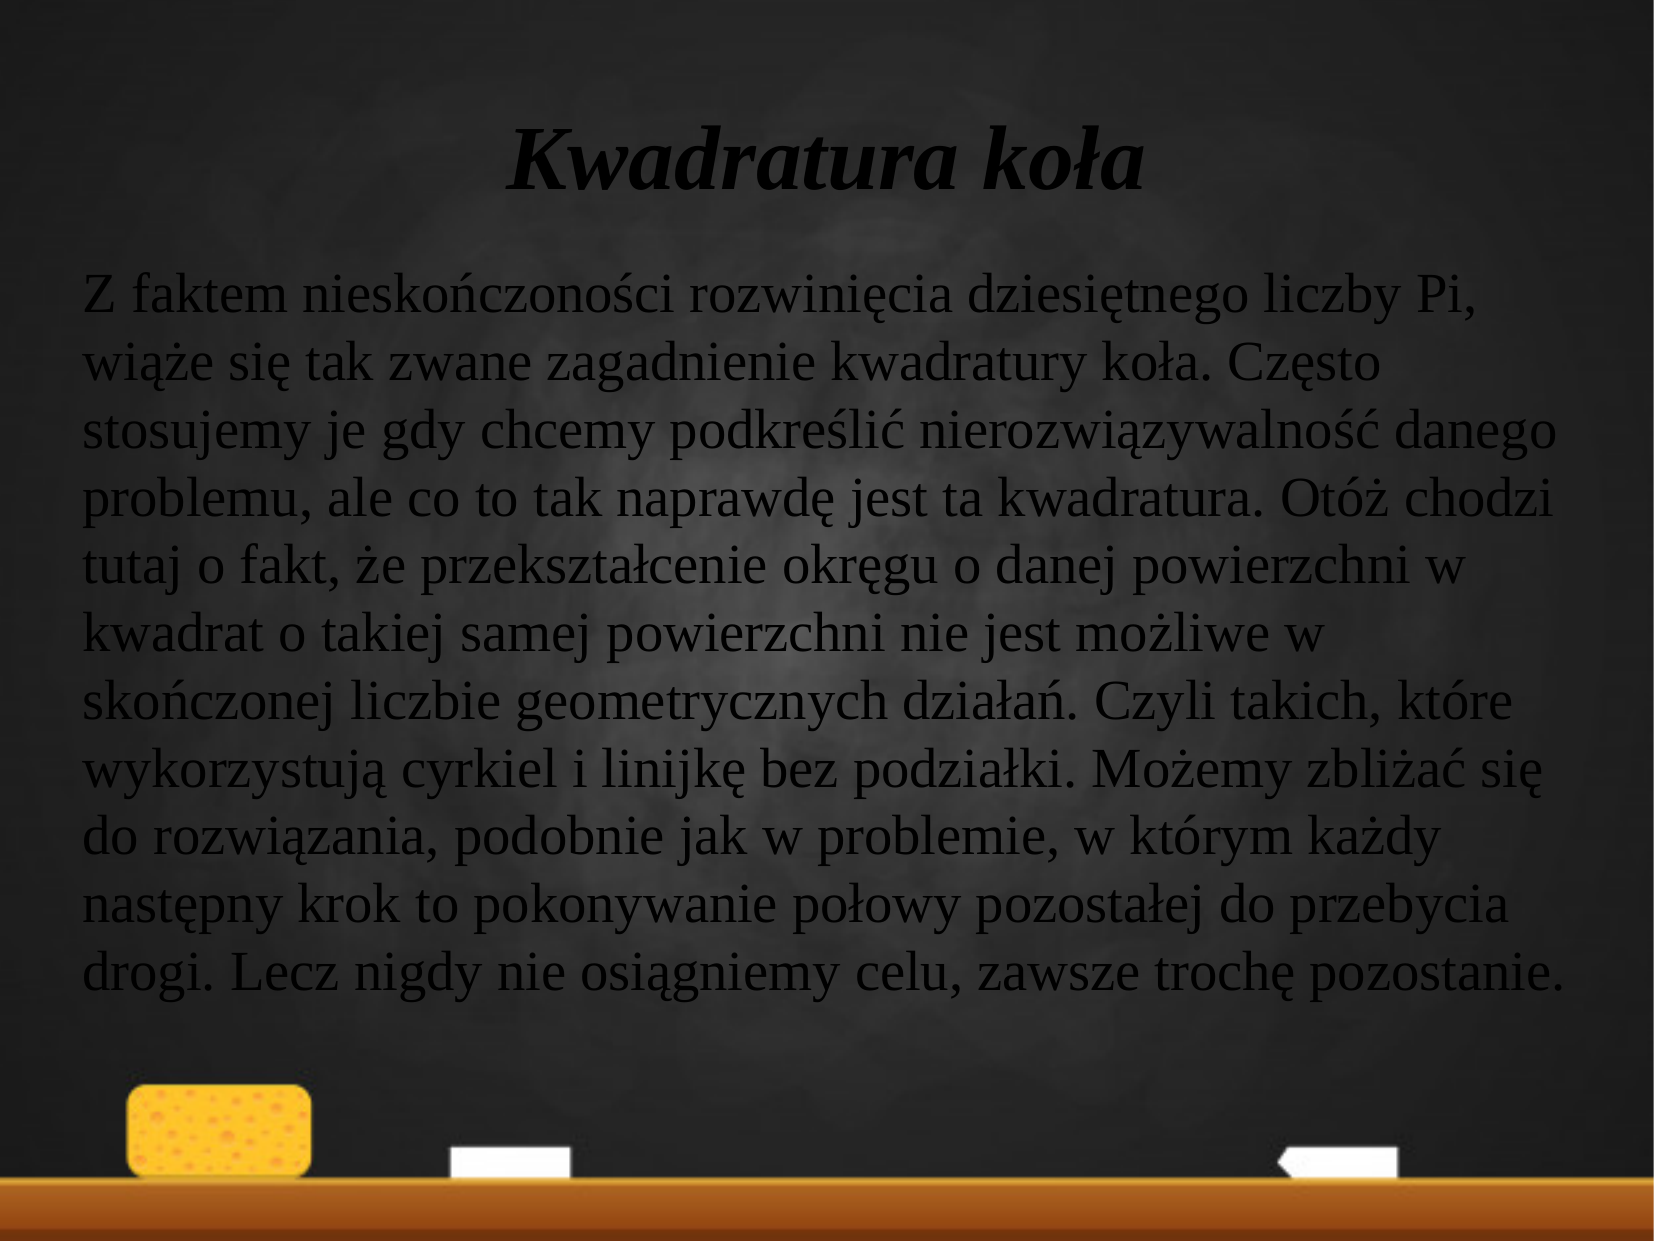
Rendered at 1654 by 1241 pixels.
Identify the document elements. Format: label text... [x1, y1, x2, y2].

title Kwadratura koła [82, 49, 1571, 256]
list Z faktem nieskończoności rozwinięcia dziesiętnego liczby Pi, wiąże się tak zwane zagadnienie kwadratury koła. Często stosujemy je gdy chcemy podkreślić nierozwiązywalność danego problemu, ale co to tak naprawdę jest ta kwadratura. Otóż chodzi tutaj o fakt, że przekształcenie okręgu o danej powierzchni w kwadrat o takiej samej powierzchni nie jest możliwe w skończonej liczbie geometrycznych działań. Czyli takich, które wykorzystują cyrkiel i linijkę bez podziałki. Możemy zbliżać się do rozwiązania, podobnie jak w problemie, w którym każdy następny krok to pokonywanie połowy pozostałej do przebycia drogi. Lecz nigdy nie osiągniemy celu, zawsze trochę pozostanie. [82, 256, 1571, 1075]
